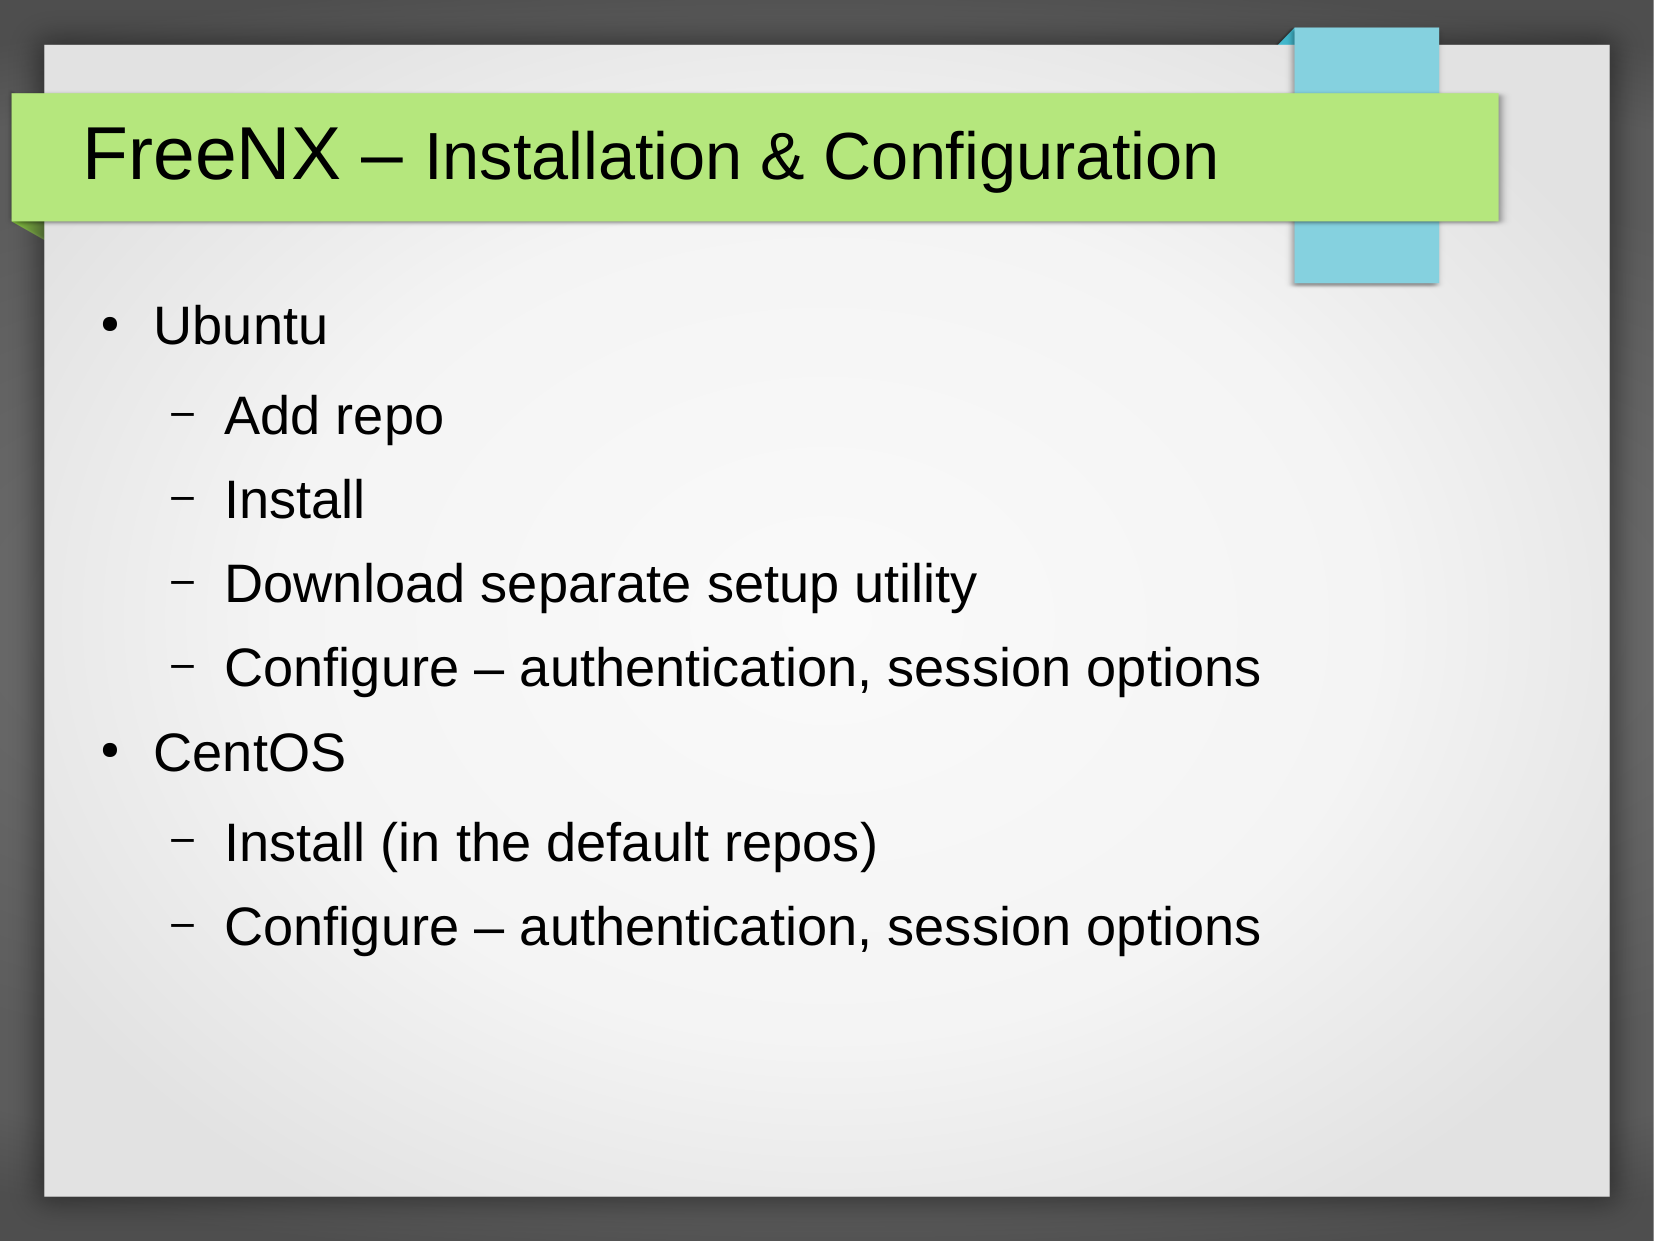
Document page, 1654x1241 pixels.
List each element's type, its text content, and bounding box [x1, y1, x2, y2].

list Ubuntu Add repo Install Download separate setup utility Configure – authentication, session options CentOS Install (in the default repos) Configure – authentication, session options [82, 295, 1571, 1015]
title FreeNX – Installation & Configuration [82, 94, 1264, 213]
picture [0, 0, 1654, 1241]
